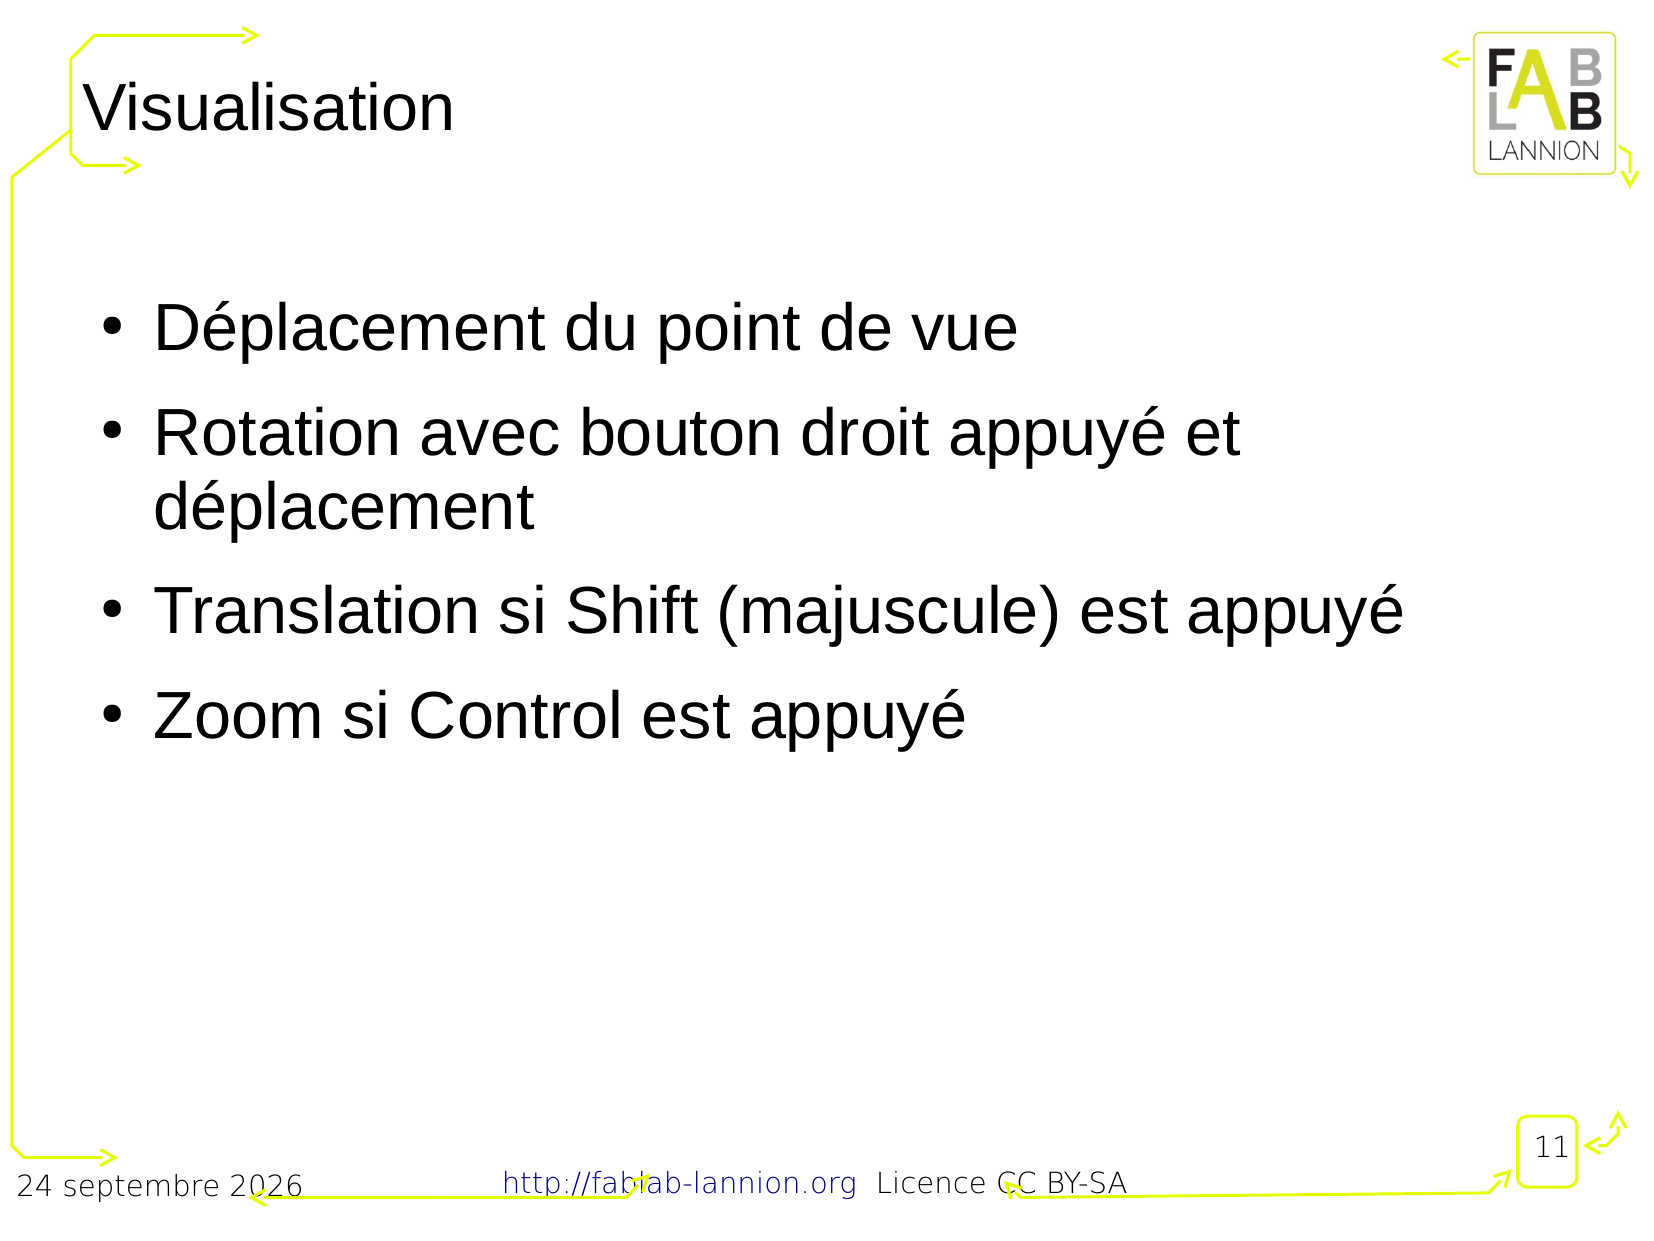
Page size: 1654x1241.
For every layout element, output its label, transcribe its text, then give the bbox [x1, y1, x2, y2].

picture [1470, 29, 1619, 178]
list Déplacement du point de vue Rotation avec bouton droit appuyé et déplacement Translation si Shift (majuscule) est appuyé Zoom si Control est appuyé [82, 290, 1571, 1010]
title Visualisation [82, 49, 1441, 166]
